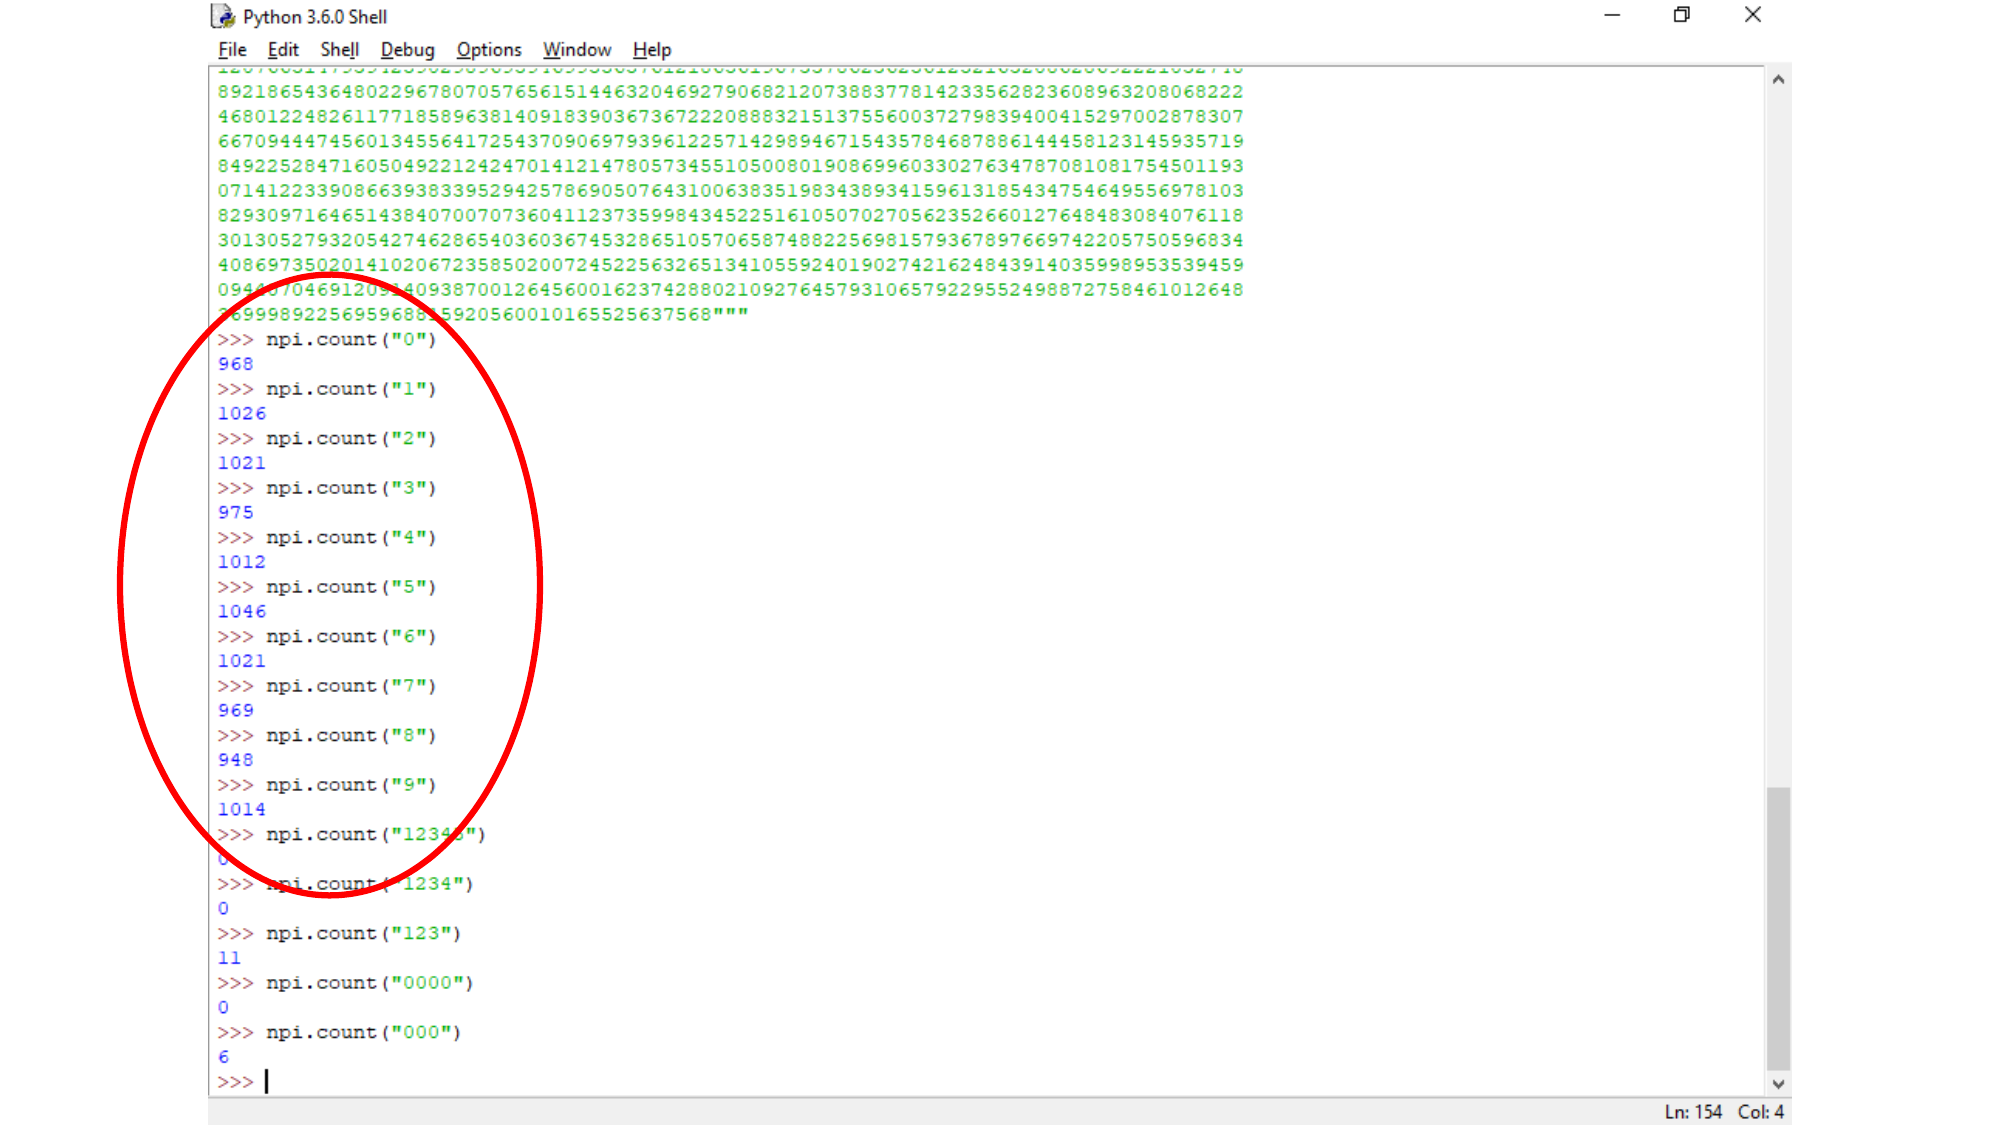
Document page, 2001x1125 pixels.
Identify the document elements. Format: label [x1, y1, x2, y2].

picture [208, 0, 1792, 1125]
picture [208, 278, 536, 892]
